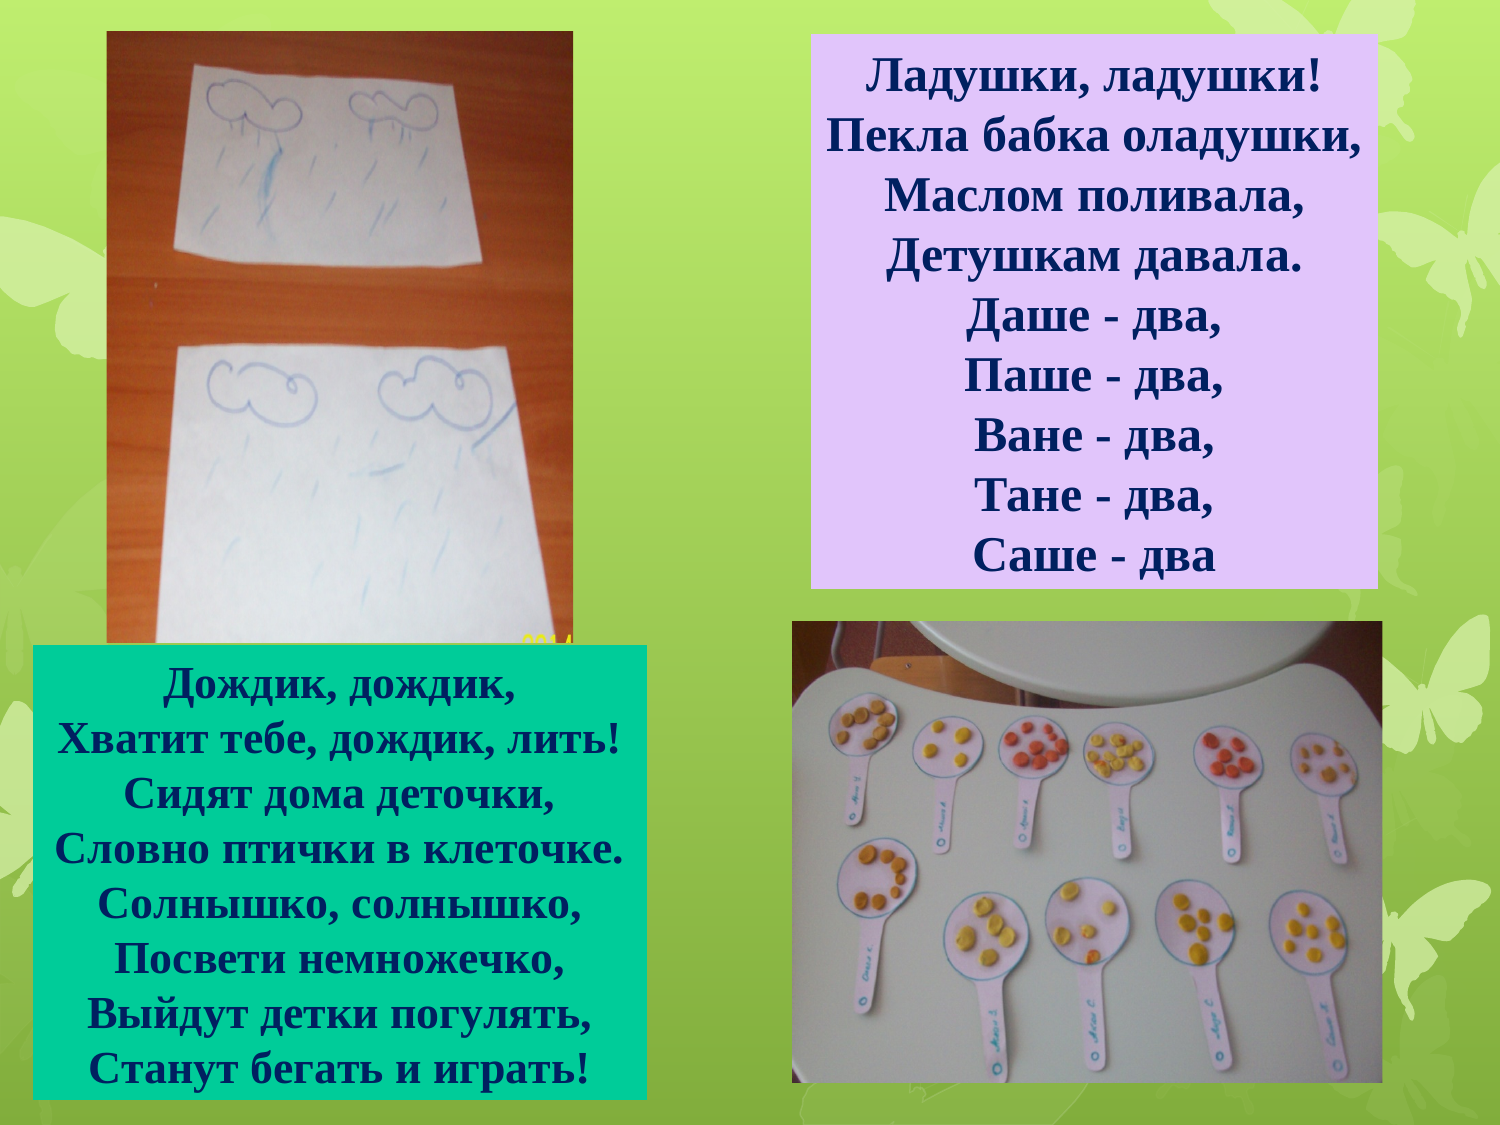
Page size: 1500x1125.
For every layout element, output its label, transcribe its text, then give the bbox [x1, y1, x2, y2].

picture [792, 621, 1383, 1083]
text_box Ладушки, ладушки! Пекла бабка оладушки, Маслом поливала, Детушкам давала. Даше - два, Паше - два, Ване - два, Тане - два, Саше - два [811, 34, 1378, 589]
picture [106, 31, 574, 643]
text_box Дождик, дождик, Хватит тебе, дождик, лить! Сидят дома деточки, Словно птички в клеточке. Солнышко, солнышко, Посвети немножечко, Выйдут детки погулять, Станут бегать и играть! [33, 645, 647, 1100]
